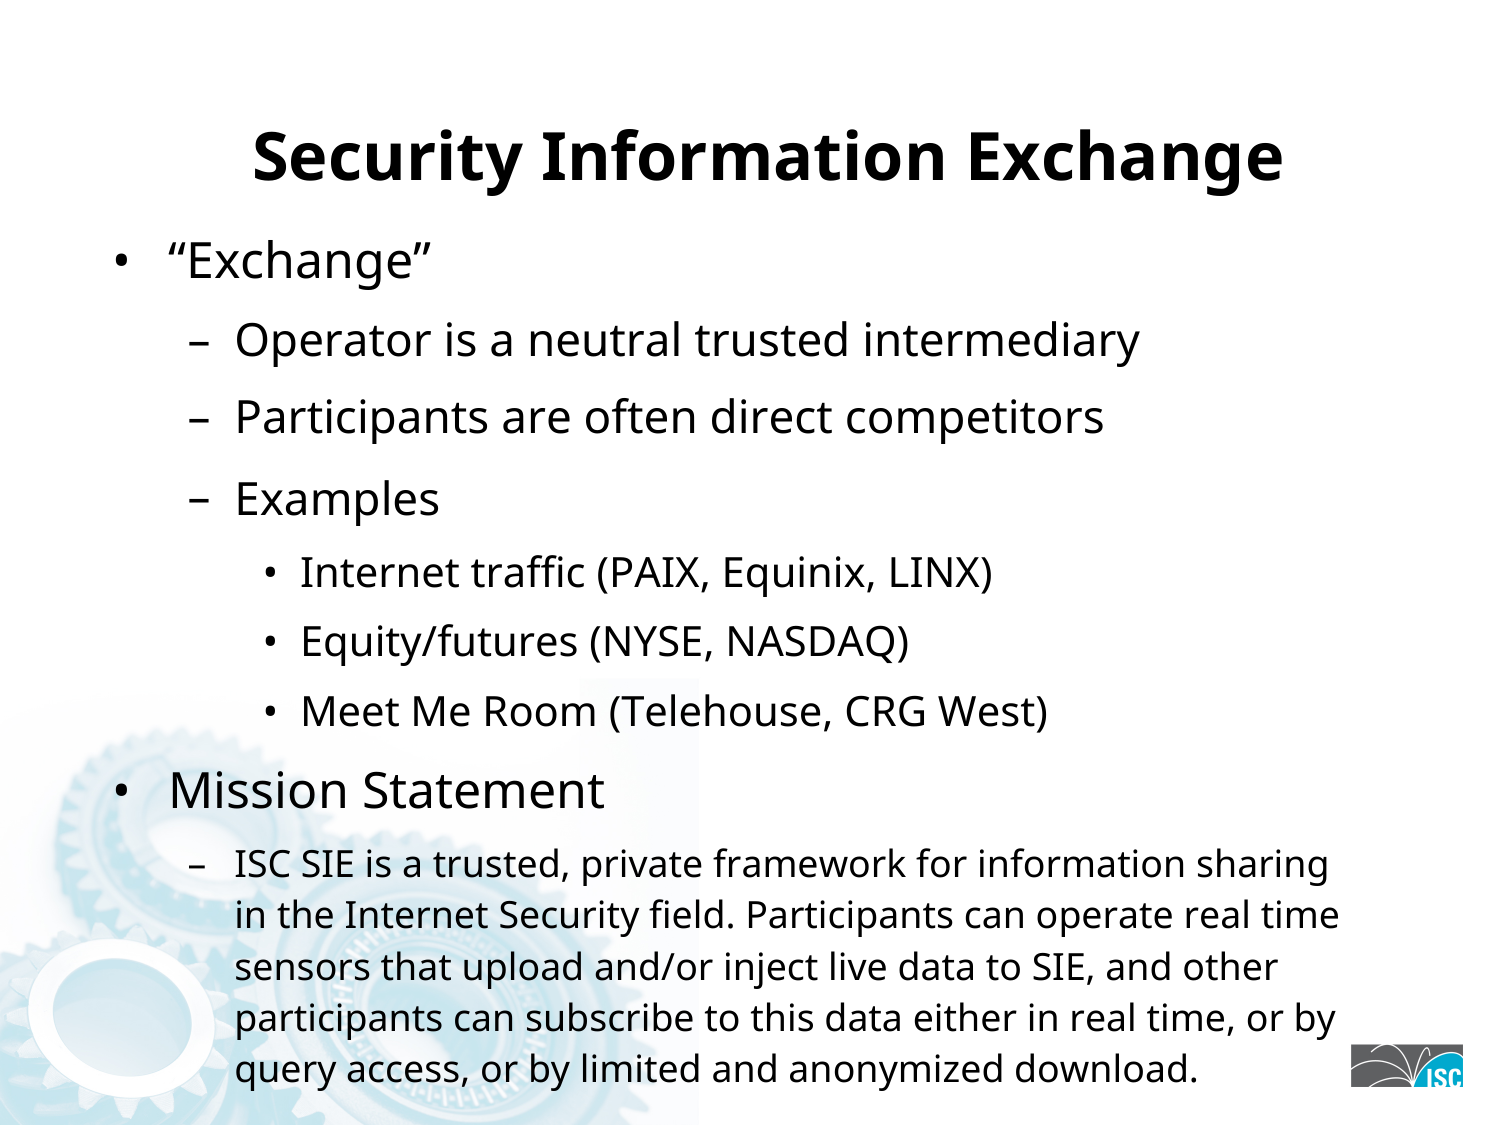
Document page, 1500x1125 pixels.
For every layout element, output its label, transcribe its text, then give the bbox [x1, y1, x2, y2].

picture [0, 0, 1500, 1125]
list “Exchange” Operator is a neutral trusted intermediary Participants are often direct competitors Examples Internet traffic (PAIX, Equinix, LINX) Equity/futures (NYSE, NASDAQ) Meet Me Room (Telehouse, CRG West) Mission Statement ISC SIE is a trusted, private framework for information sharing in the Internet Security field. Participants can operate real time sensors that upload and/or inject live data to SIE, and other participants can subscribe to this data either in real time, or by query access, or by limited and anonymized download. [112, 224, 1355, 1056]
title Security Information Exchange [112, 47, 1426, 263]
